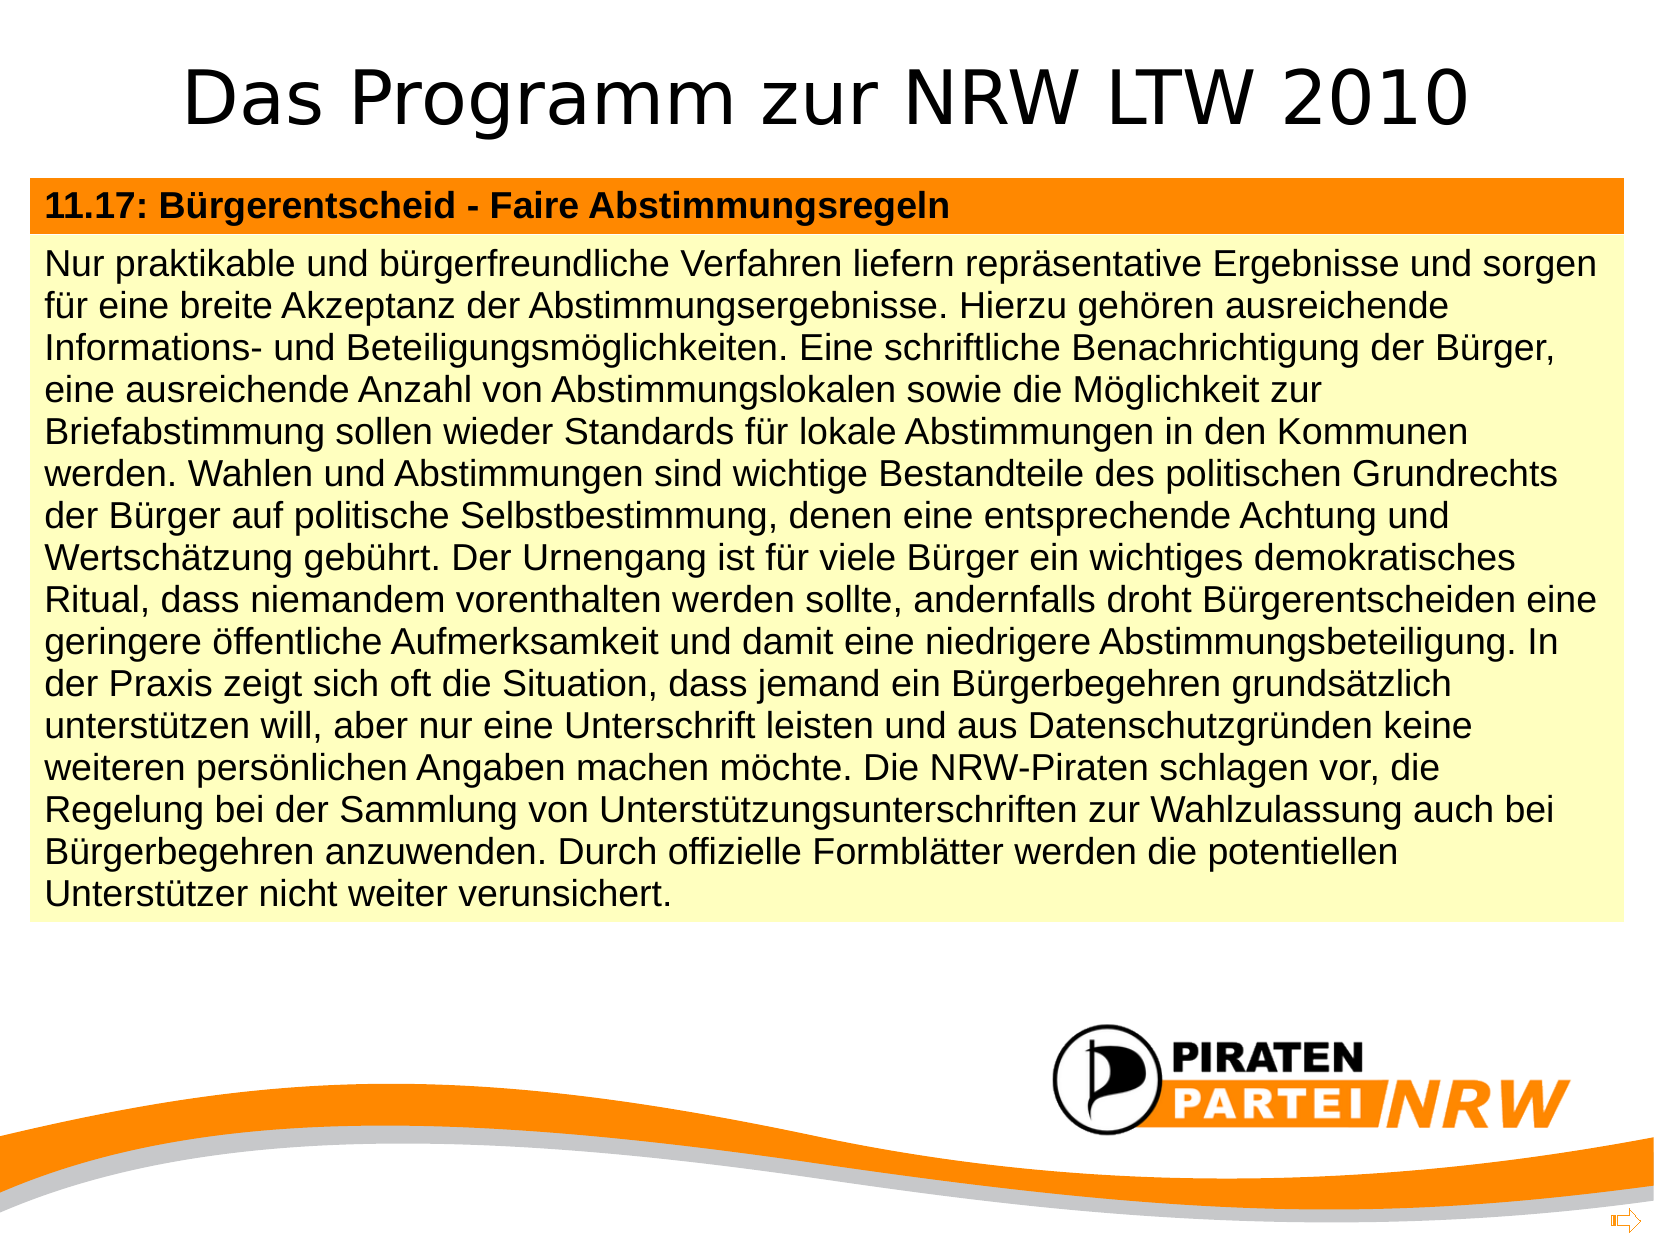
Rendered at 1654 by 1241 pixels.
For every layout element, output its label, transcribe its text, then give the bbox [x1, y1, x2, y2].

table_cell Nur praktikable und bürgerfreundliche Verfahren liefern repräsentative Ergebnisse und sorgen für eine breite Akzeptanz der Abstimmungsergebnisse. Hierzu gehören ausreichende Informations- und Beteiligungsmöglichkeiten. Eine schriftliche Benachrichtigung der Bürger, eine ausreichende Anzahl von Abstimmungslokalen sowie die Möglichkeit zur Briefabstimmung sollen wieder Standards für lokale Abstimmungen in den Kommunen werden. Wahlen und Abstimmungen sind wichtige Bestandteile des politischen Grundrechts der Bürger auf politische Selbstbestimmung, denen eine entsprechende Achtung und Wertschätzung gebührt. Der Urnengang ist für viele Bürger ein wichtiges demokratisches Ritual, dass niemandem vorenthalten werden sollte, andernfalls droht Bürgerentscheiden eine geringere öffentliche Aufmerksamkeit und damit eine niedrigere Abstimmungsbeteiligung. In der Praxis zeigt sich oft die Situation, dass jemand ein Bürgerbegehren grundsätzlich unterstützen will, aber nur eine Unterschrift leisten und aus Datenschutzgründen keine weiteren persönlichen Angaben machen möchte. Die NRW-Piraten schlagen vor, die Regelung bei der Sammlung von Unterstützungsunterschriften zur Wahlzulassung auch bei Bürgerbegehren anzuwenden. Durch offizielle Formblätter werden die potentiellen Unterstützer nicht weiter verunsichert. [30, 235, 1624, 922]
title Das Programm zur NRW LTW 2010 [82, 54, 1571, 143]
picture [1045, 1021, 1579, 1140]
table_header 11.17: Bürgerentscheid - Faire Abstimmungsregeln [30, 178, 1624, 234]
